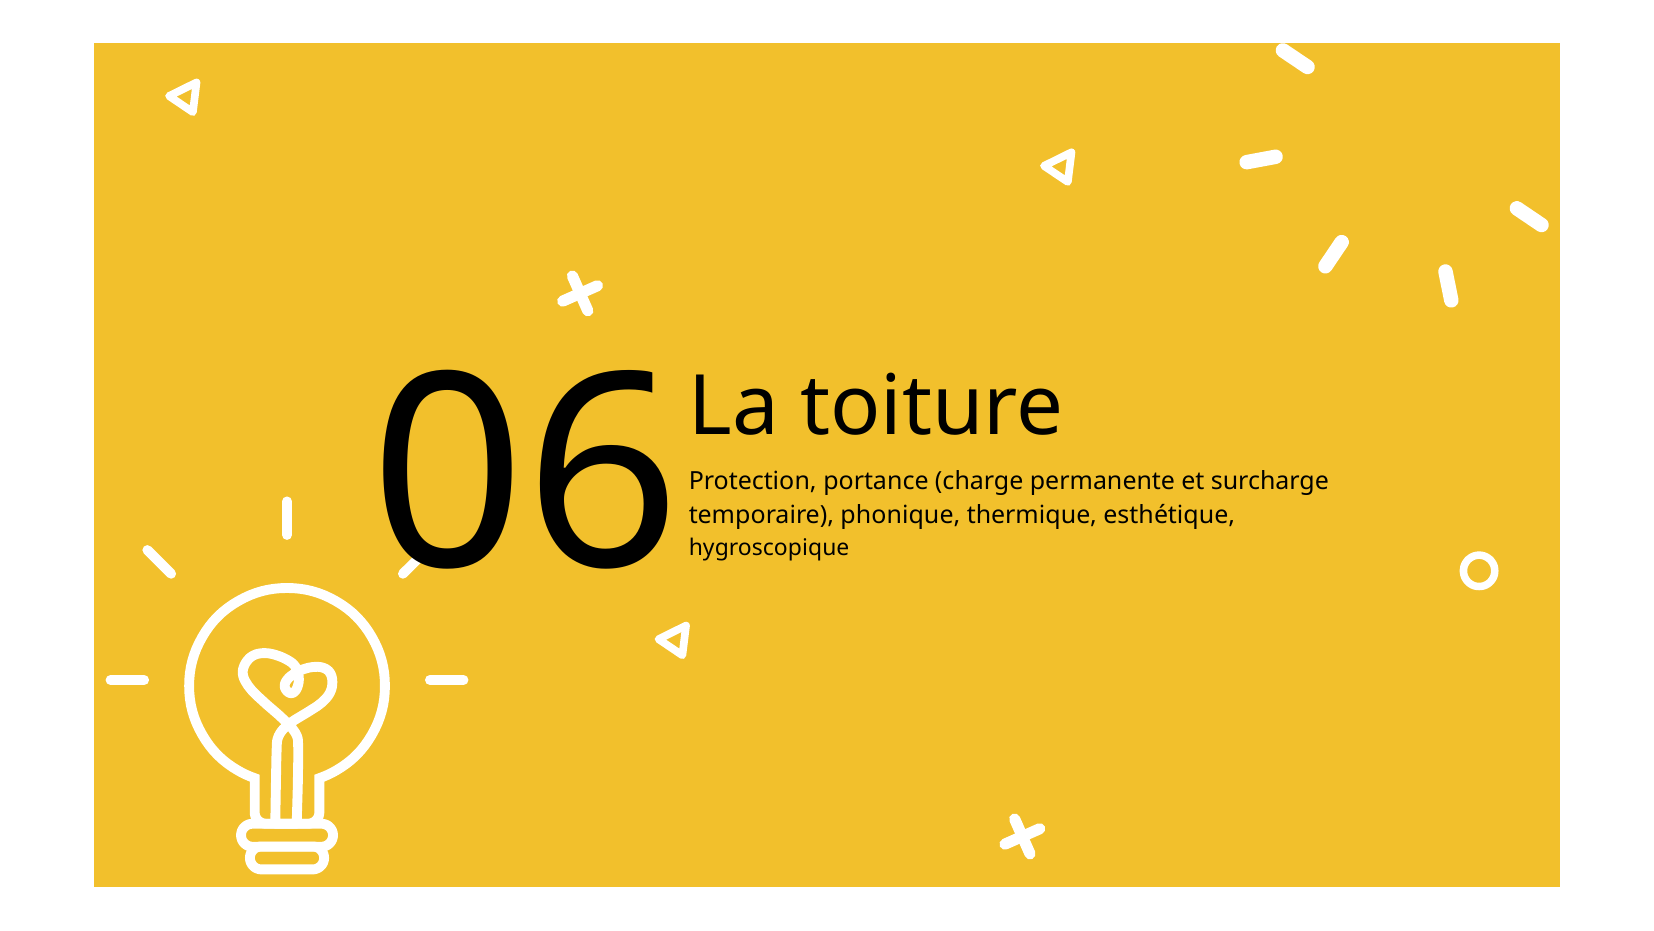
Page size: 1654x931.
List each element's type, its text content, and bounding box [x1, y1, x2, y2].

title 06 [370, 276, 716, 646]
title La toiture [716, 345, 1409, 459]
text_box Protection, portance (charge permanente et surcharge temporaire), phonique, thermique, esthétique, hygroscopique [716, 460, 1349, 564]
